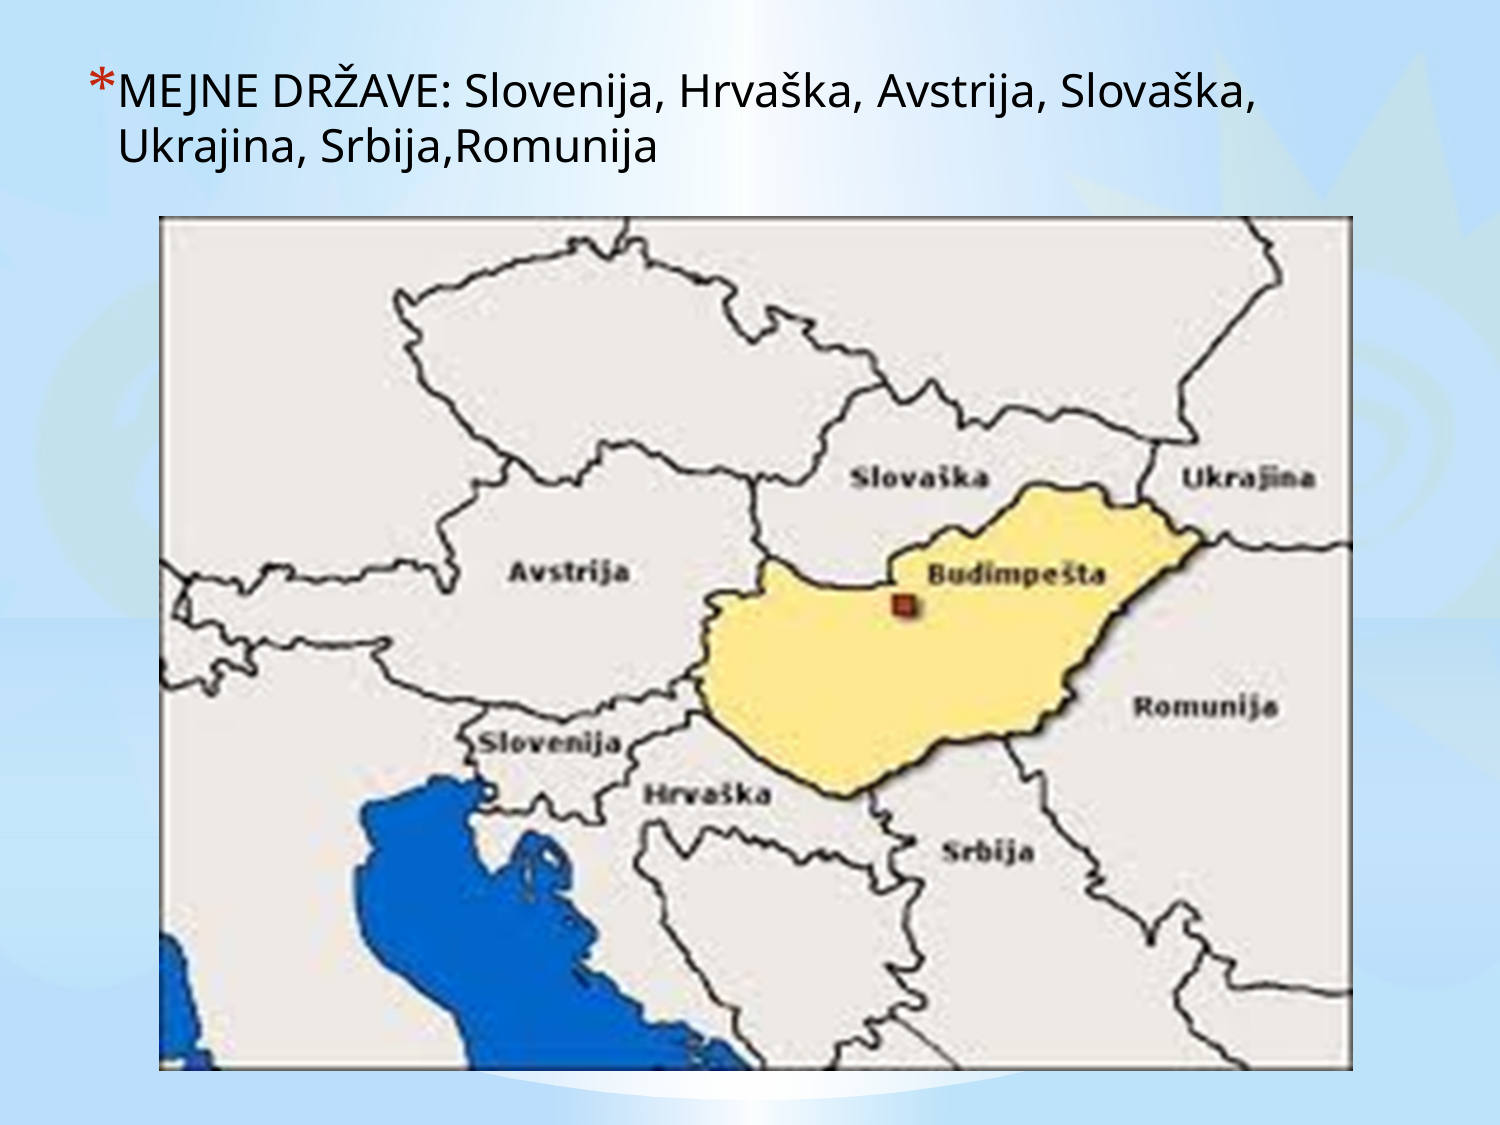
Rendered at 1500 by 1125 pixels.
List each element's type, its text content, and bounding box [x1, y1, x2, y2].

picture [159, 216, 1353, 1072]
list MEJNE DRŽAVE: Slovenija, Hrvaška, Avstrija, Slovaška, Ukrajina, Srbija,Romunija [64, 54, 1447, 1083]
